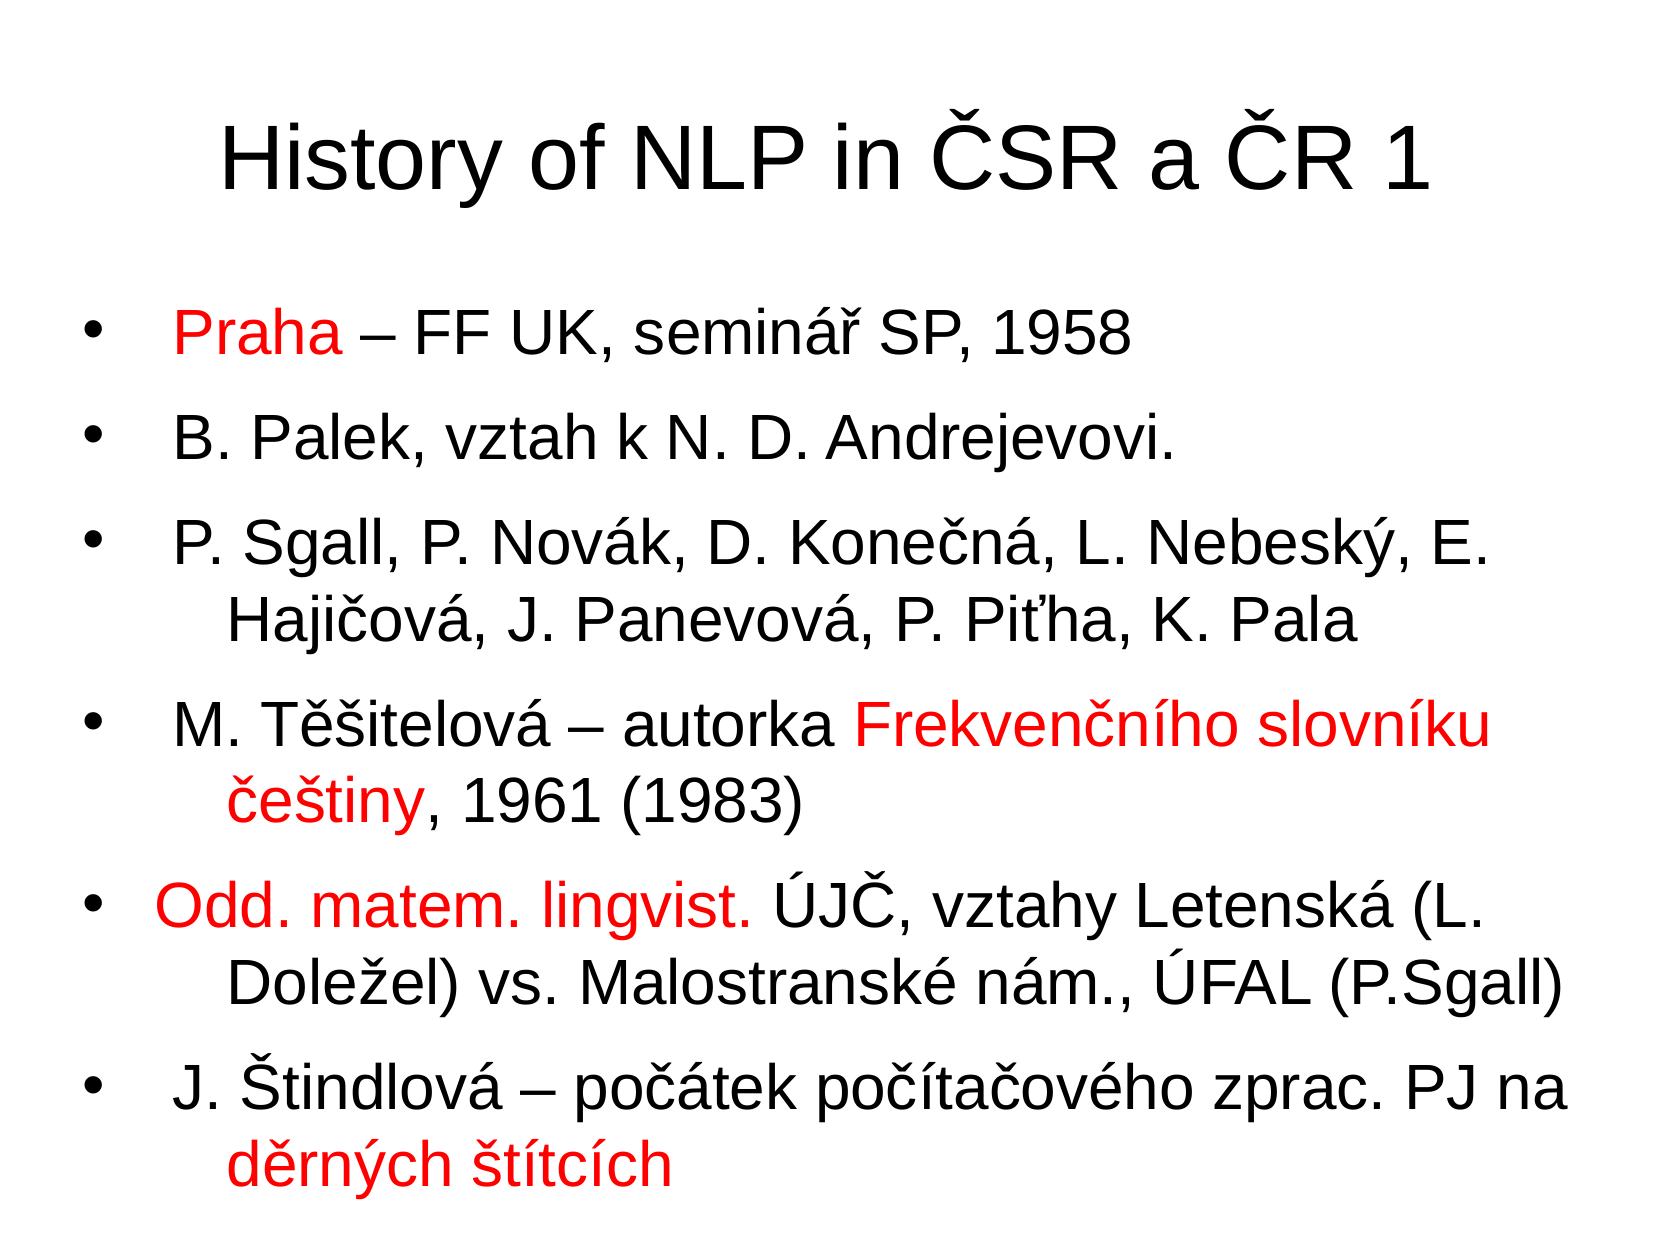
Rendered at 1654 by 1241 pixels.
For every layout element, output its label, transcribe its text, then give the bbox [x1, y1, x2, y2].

list Praha – FF UK, seminář SP, 1958 B. Palek, vztah k N. D. Andrejevovi. P. Sgall, P. Novák, D. Konečná, L. Nebeský, E. Hajičová, J. Panevová, P. Piťha, K. Pala M. Těšitelová – autorka Frekvenčního slovníku češtiny, 1961 (1983) Odd. matem. lingvist. ÚJČ, vztahy Letenská (L. Doležel) vs. Malostranské nám., ÚFAL (P.Sgall) J. Štindlová – počátek počítačového zprac. PJ na děrných štítcích [82, 290, 1571, 1216]
title History of NLP in ČSR a ČR 1 [82, 56, 1571, 250]
